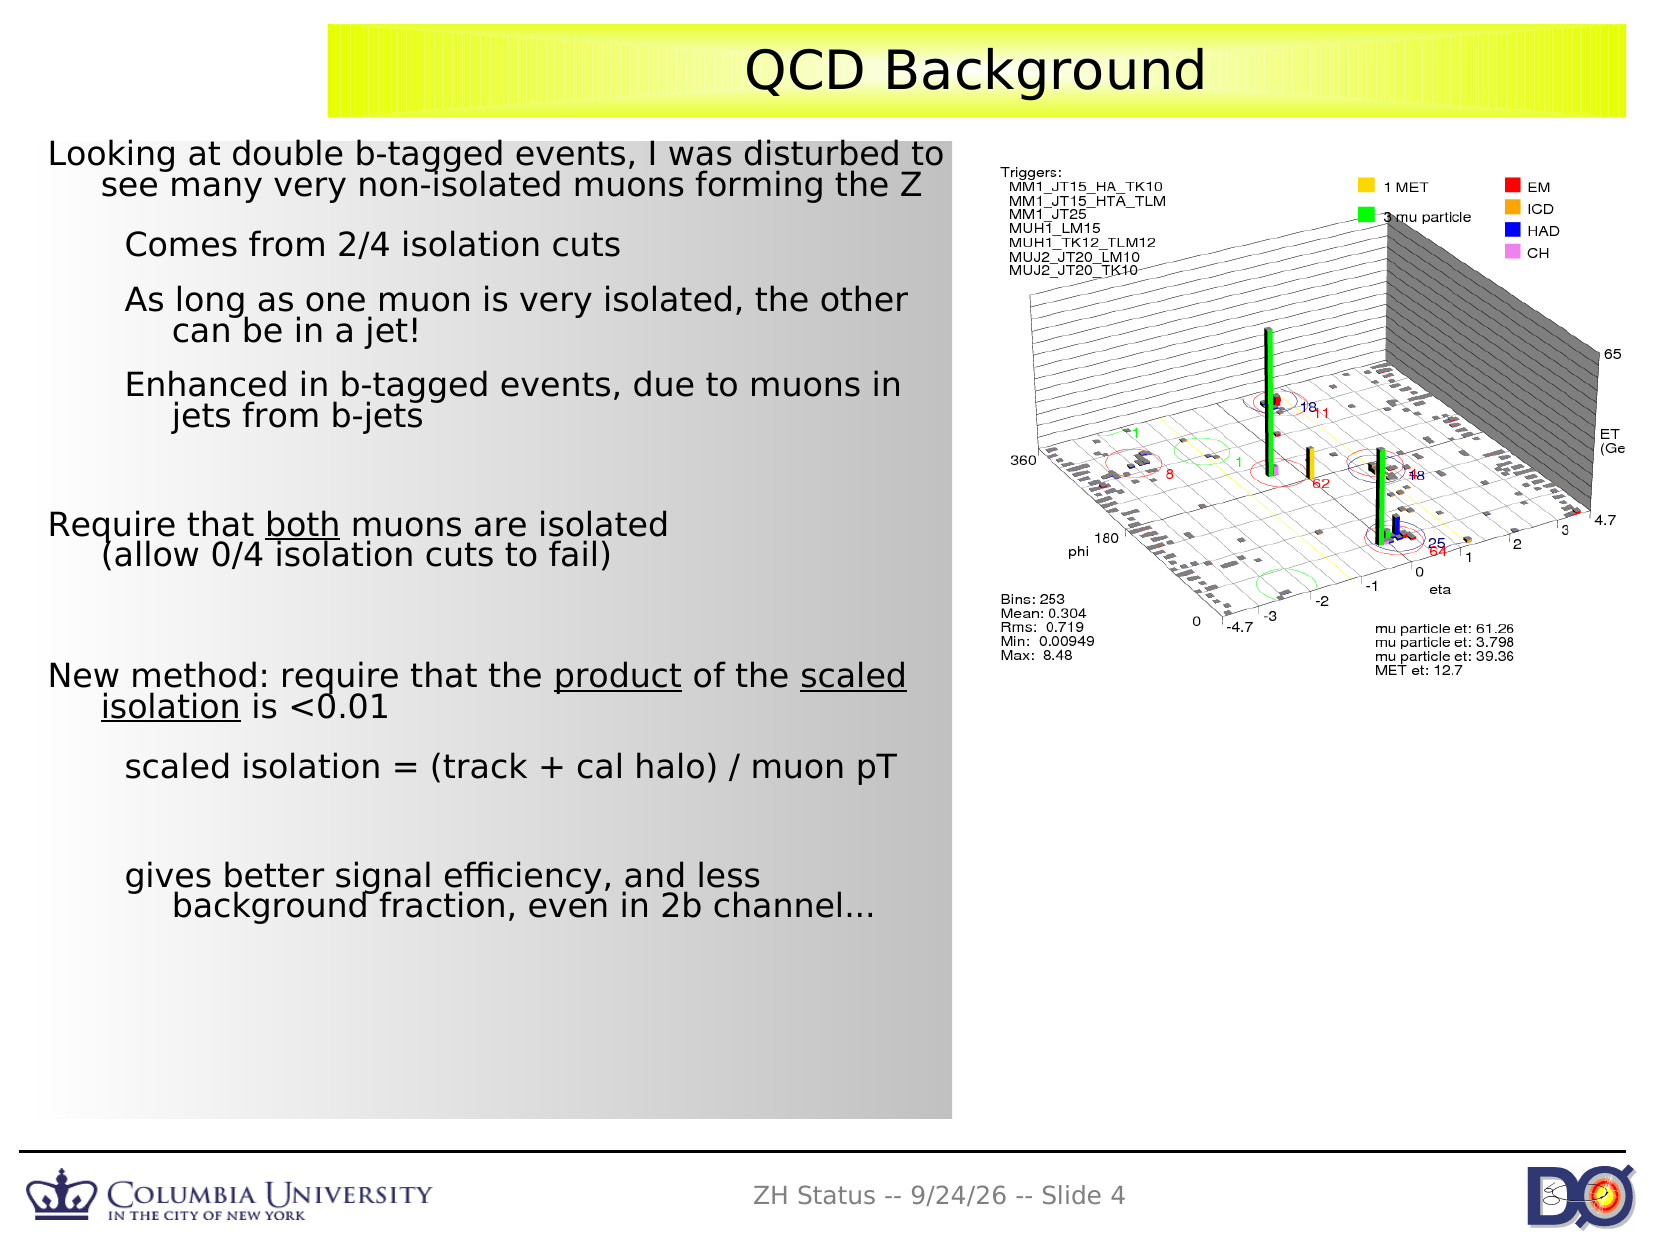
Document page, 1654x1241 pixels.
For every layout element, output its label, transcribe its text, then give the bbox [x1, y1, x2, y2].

title QCD Background [327, 24, 1627, 118]
picture [994, 158, 1625, 681]
picture [26, 1168, 433, 1220]
list Looking at double b-tagged events, I was disturbed to see many very non-isolated muons forming the Z Comes from 2/4 isolation cuts As long as one muon is very isolated, the other can be in a jet! Enhanced in b-tagged events, due to muons in jets from b-jets Require that both muons are isolated (allow 0/4 isolation cuts to fail) New method: require that the product of the scaled isolation is <0.01 scaled isolation = (track + cal halo) / muon pT gives better signal efficiency, and less background fraction, even in 2b channel... [30, 141, 953, 1119]
picture [1521, 1163, 1639, 1233]
